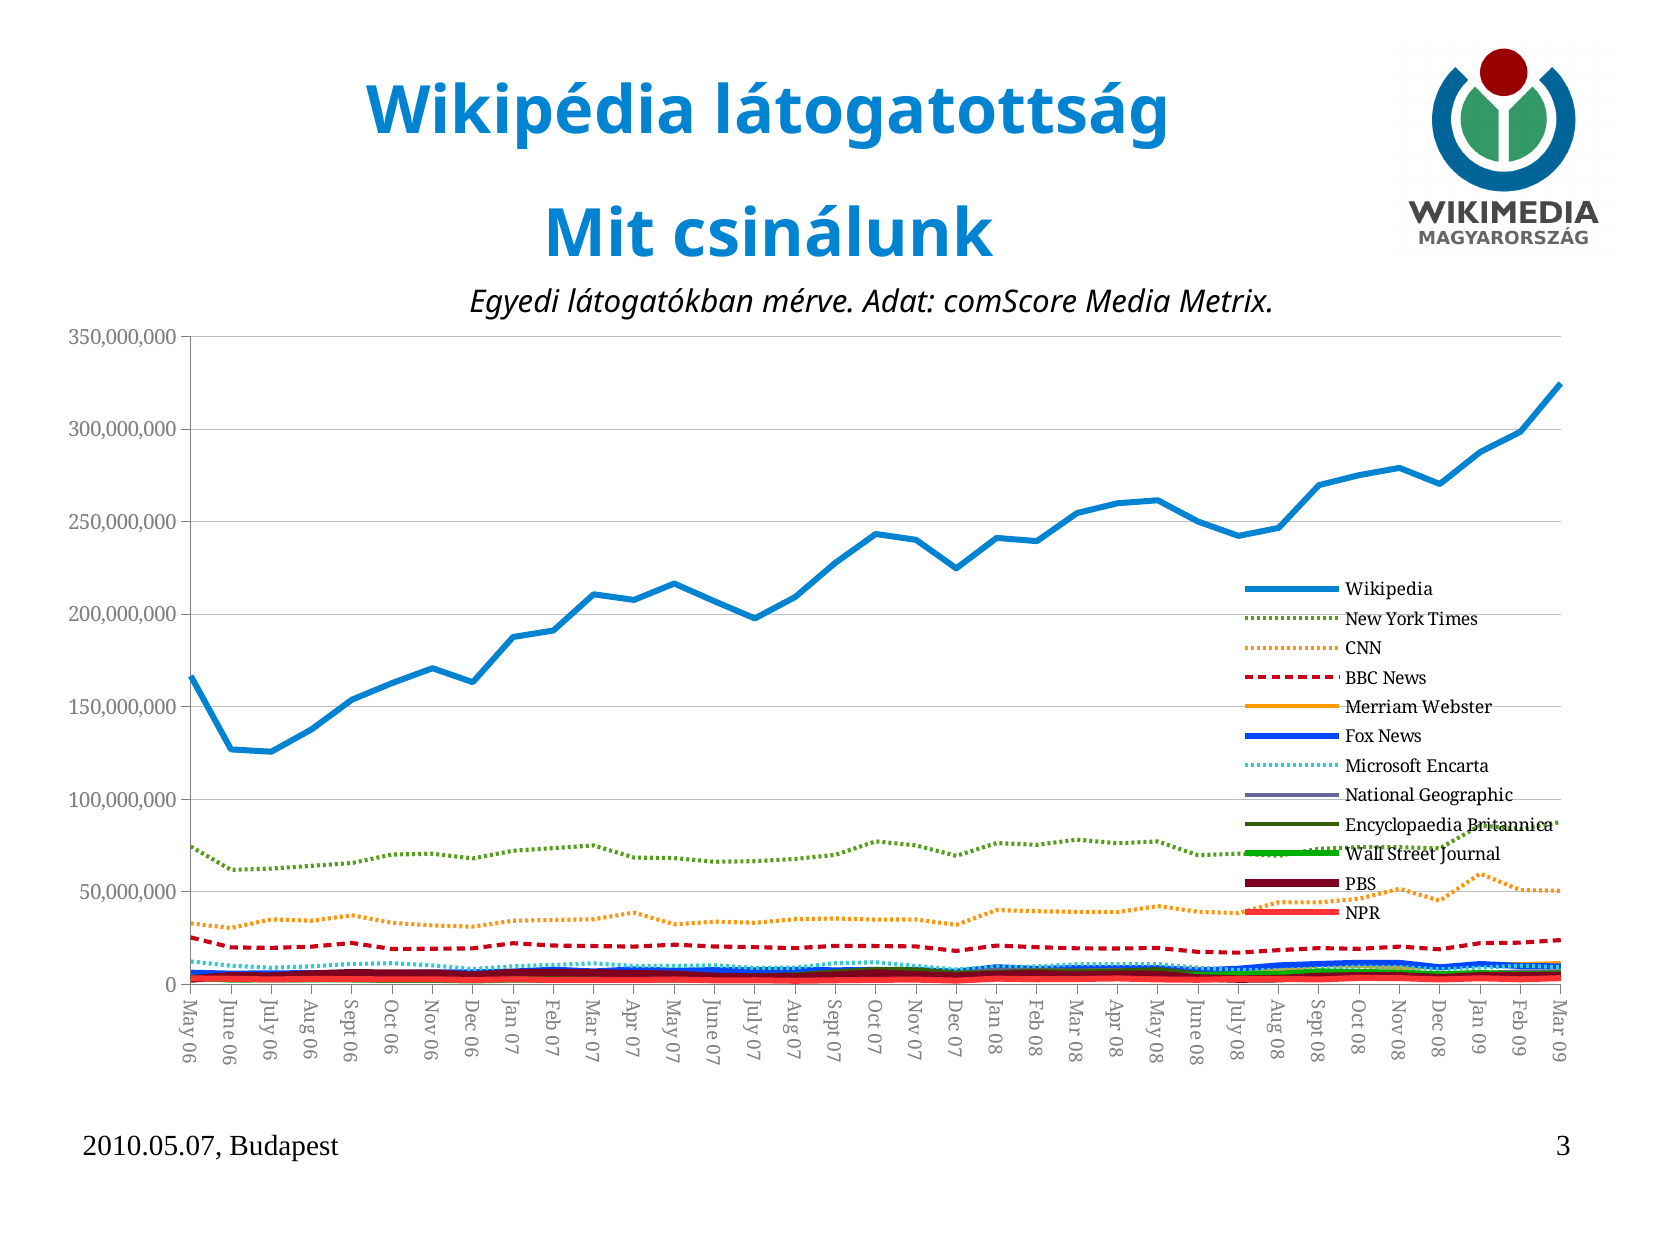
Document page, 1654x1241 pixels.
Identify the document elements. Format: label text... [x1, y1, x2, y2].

list Wikipédia látogatottság Mit csinálunk [75, 52, 1463, 260]
picture [1386, 34, 1621, 258]
chart [37, 311, 1576, 1088]
text_box Egyedi látogatókban mérve. Adat: comScore Media Metrix. [454, 271, 1648, 327]
